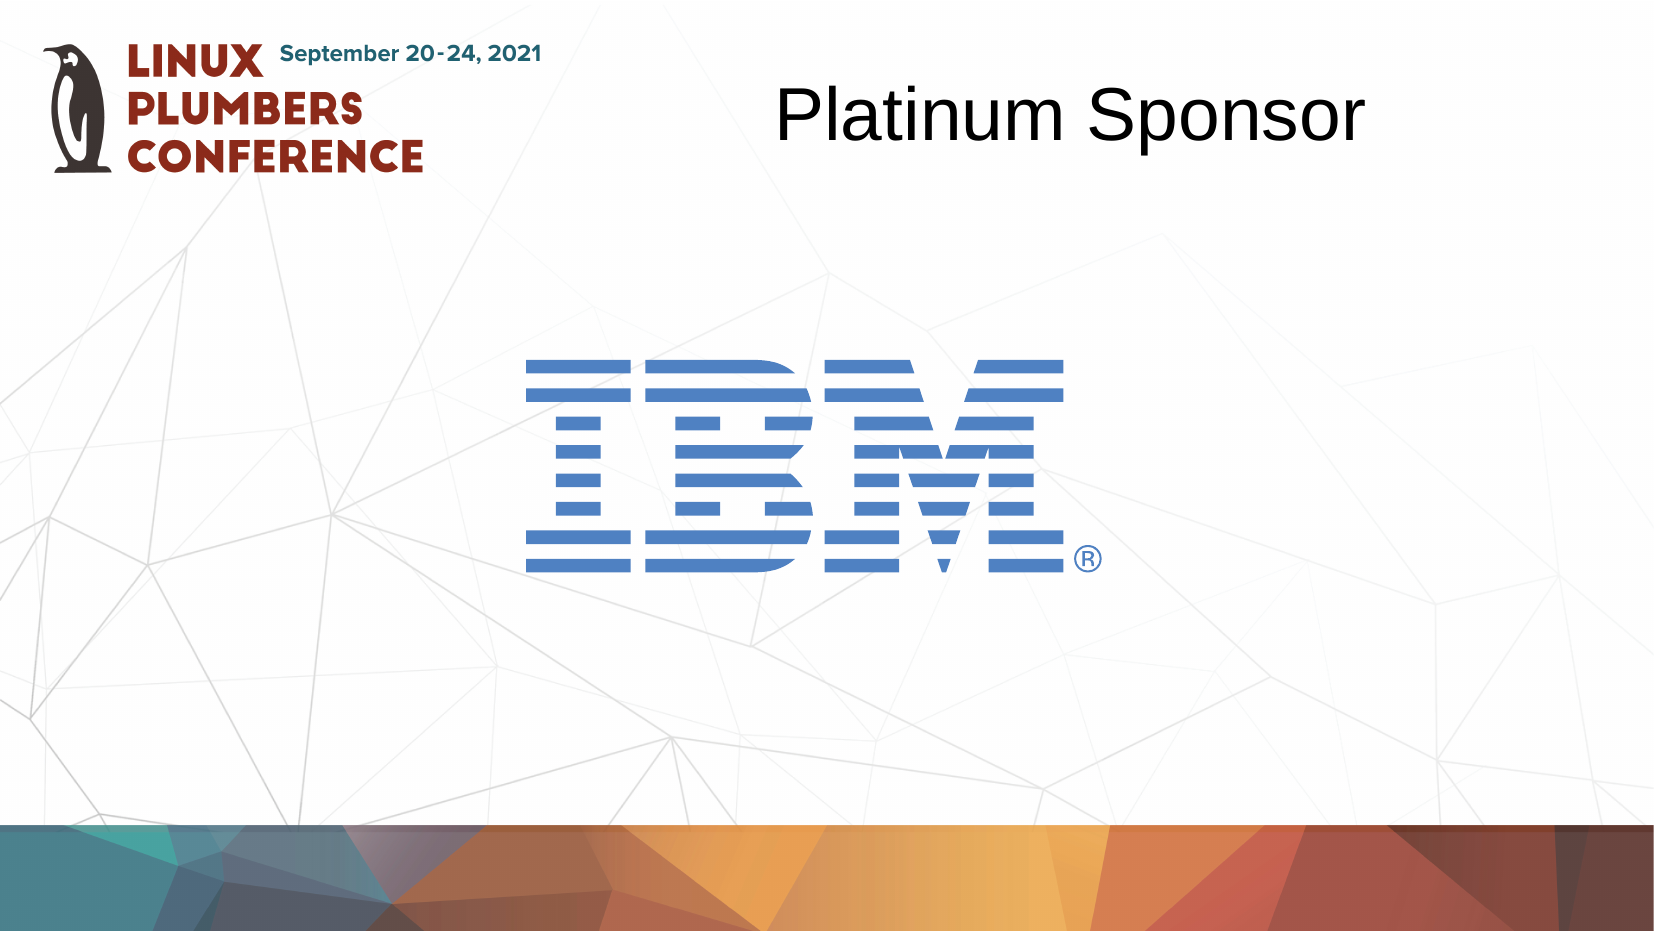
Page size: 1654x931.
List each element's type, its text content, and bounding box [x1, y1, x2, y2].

picture [0, 1, 1654, 931]
title Platinum Sponsor [570, 37, 1571, 193]
